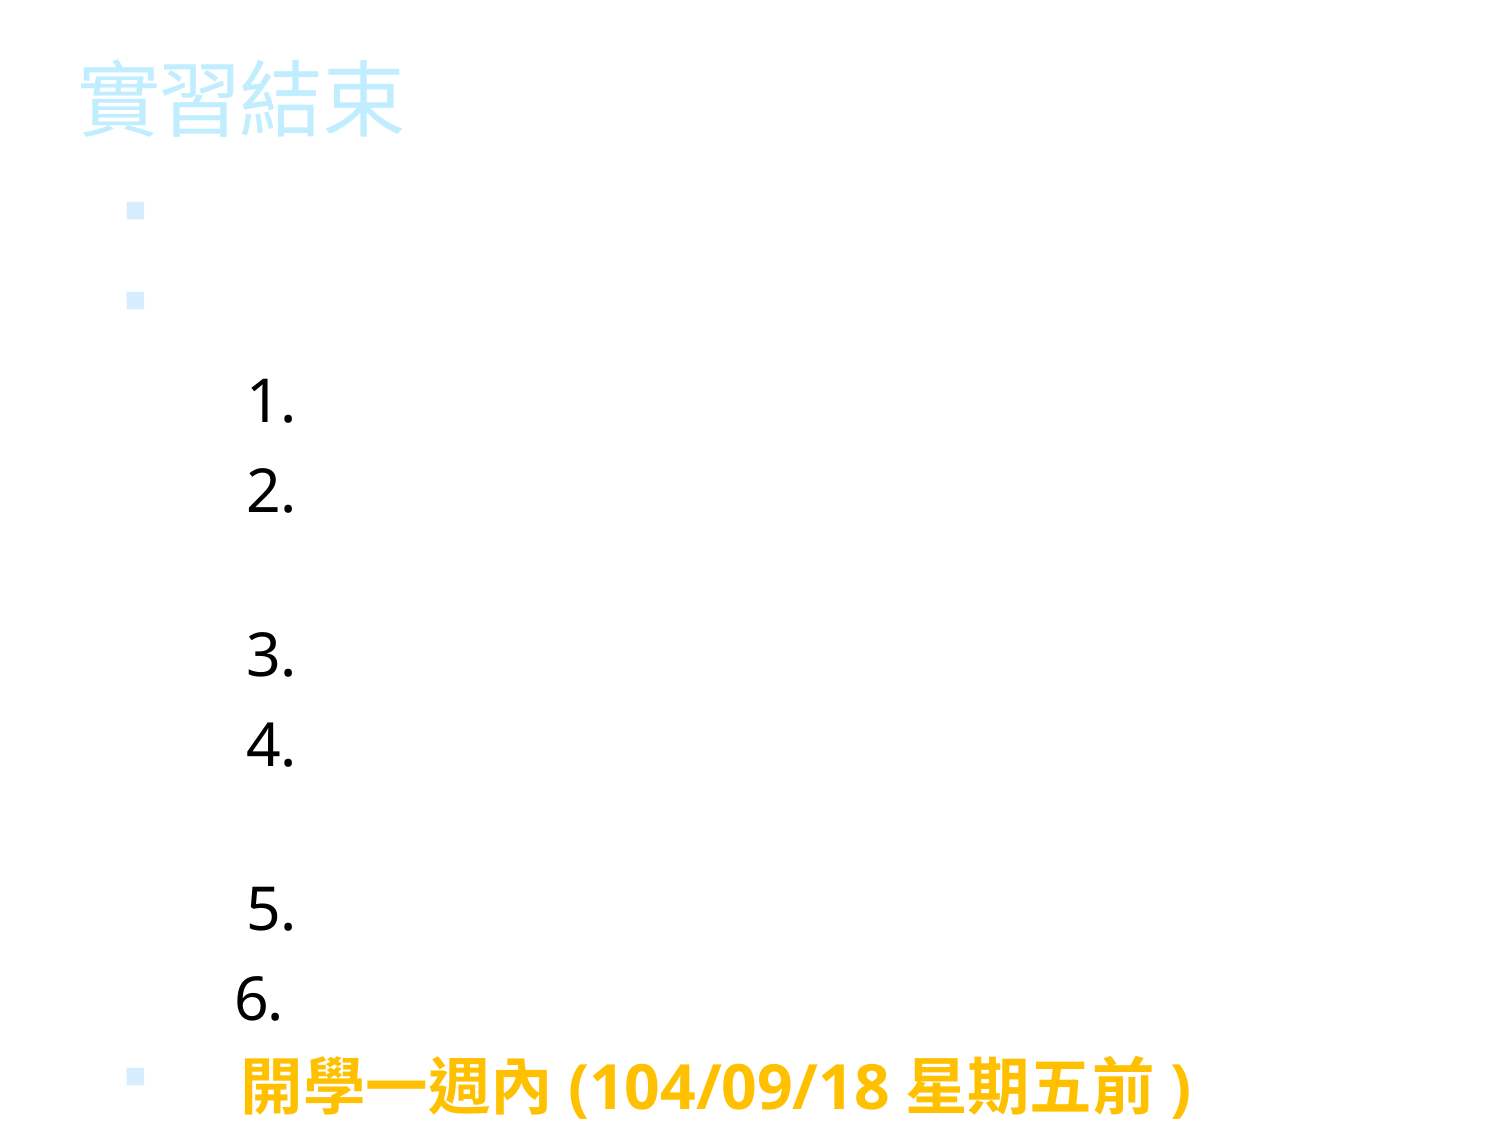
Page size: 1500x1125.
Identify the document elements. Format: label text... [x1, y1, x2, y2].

title 實習結束 [165, 49, 497, 155]
text_box 感謝實習單位 繳交 實習報告(紙本左上角裝釘即可)+ 電子檔(光碟片，請寫實習單位、班級、姓名、學號)+ 時數表(及加班證明單)+ 打卡影本(若無打卡影本請單位主管ft示證明)+ 保險影本 實習協議書正本 請開學⼀週內(104/09/18星期五前)繳回以上 資料，逾期視同未實習。 [117, 164, 1414, 1050]
